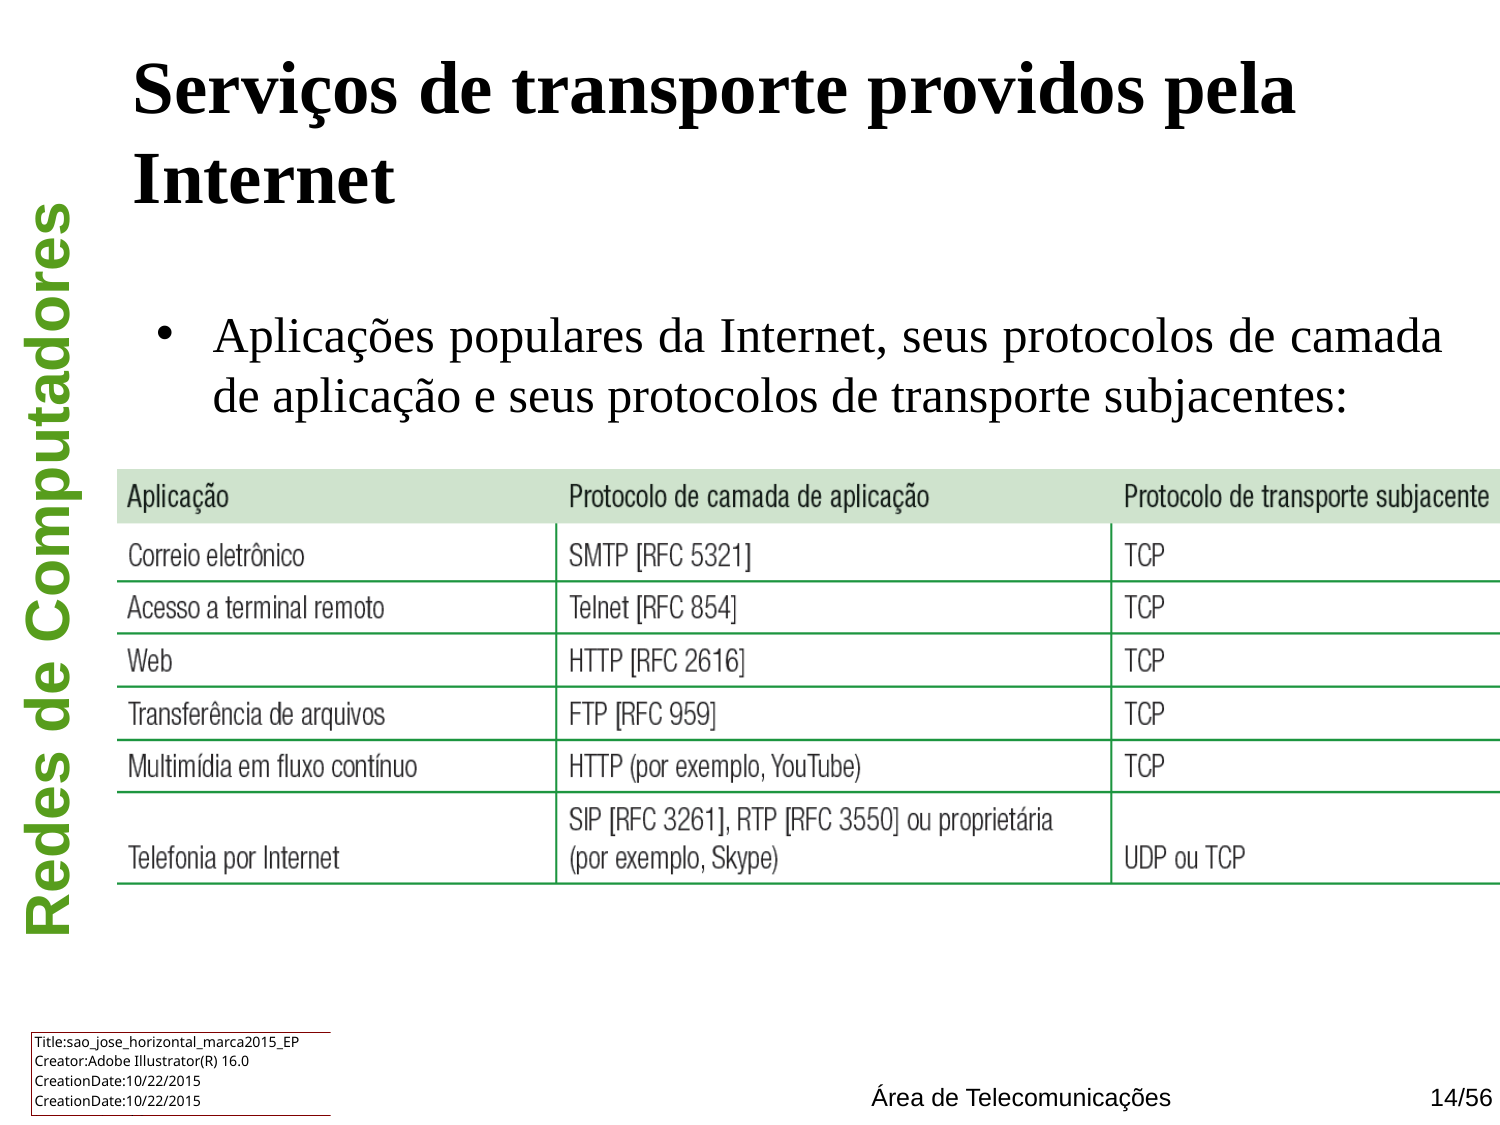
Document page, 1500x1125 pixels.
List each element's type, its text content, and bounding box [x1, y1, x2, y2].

text_box Aplicações populares da Internet, seus protocolos de camada de aplicação e seus protocolos de transporte subjacentes: [141, 886, 1459, 1083]
text_box Serviços de transporte providos pela Internet [118, 30, 1441, 315]
picture [117, 469, 1500, 886]
text_box Aplicações populares da Internet, seus protocolos de camada de aplicação e seus protocolos de transporte subjacentes: [141, 295, 1459, 469]
